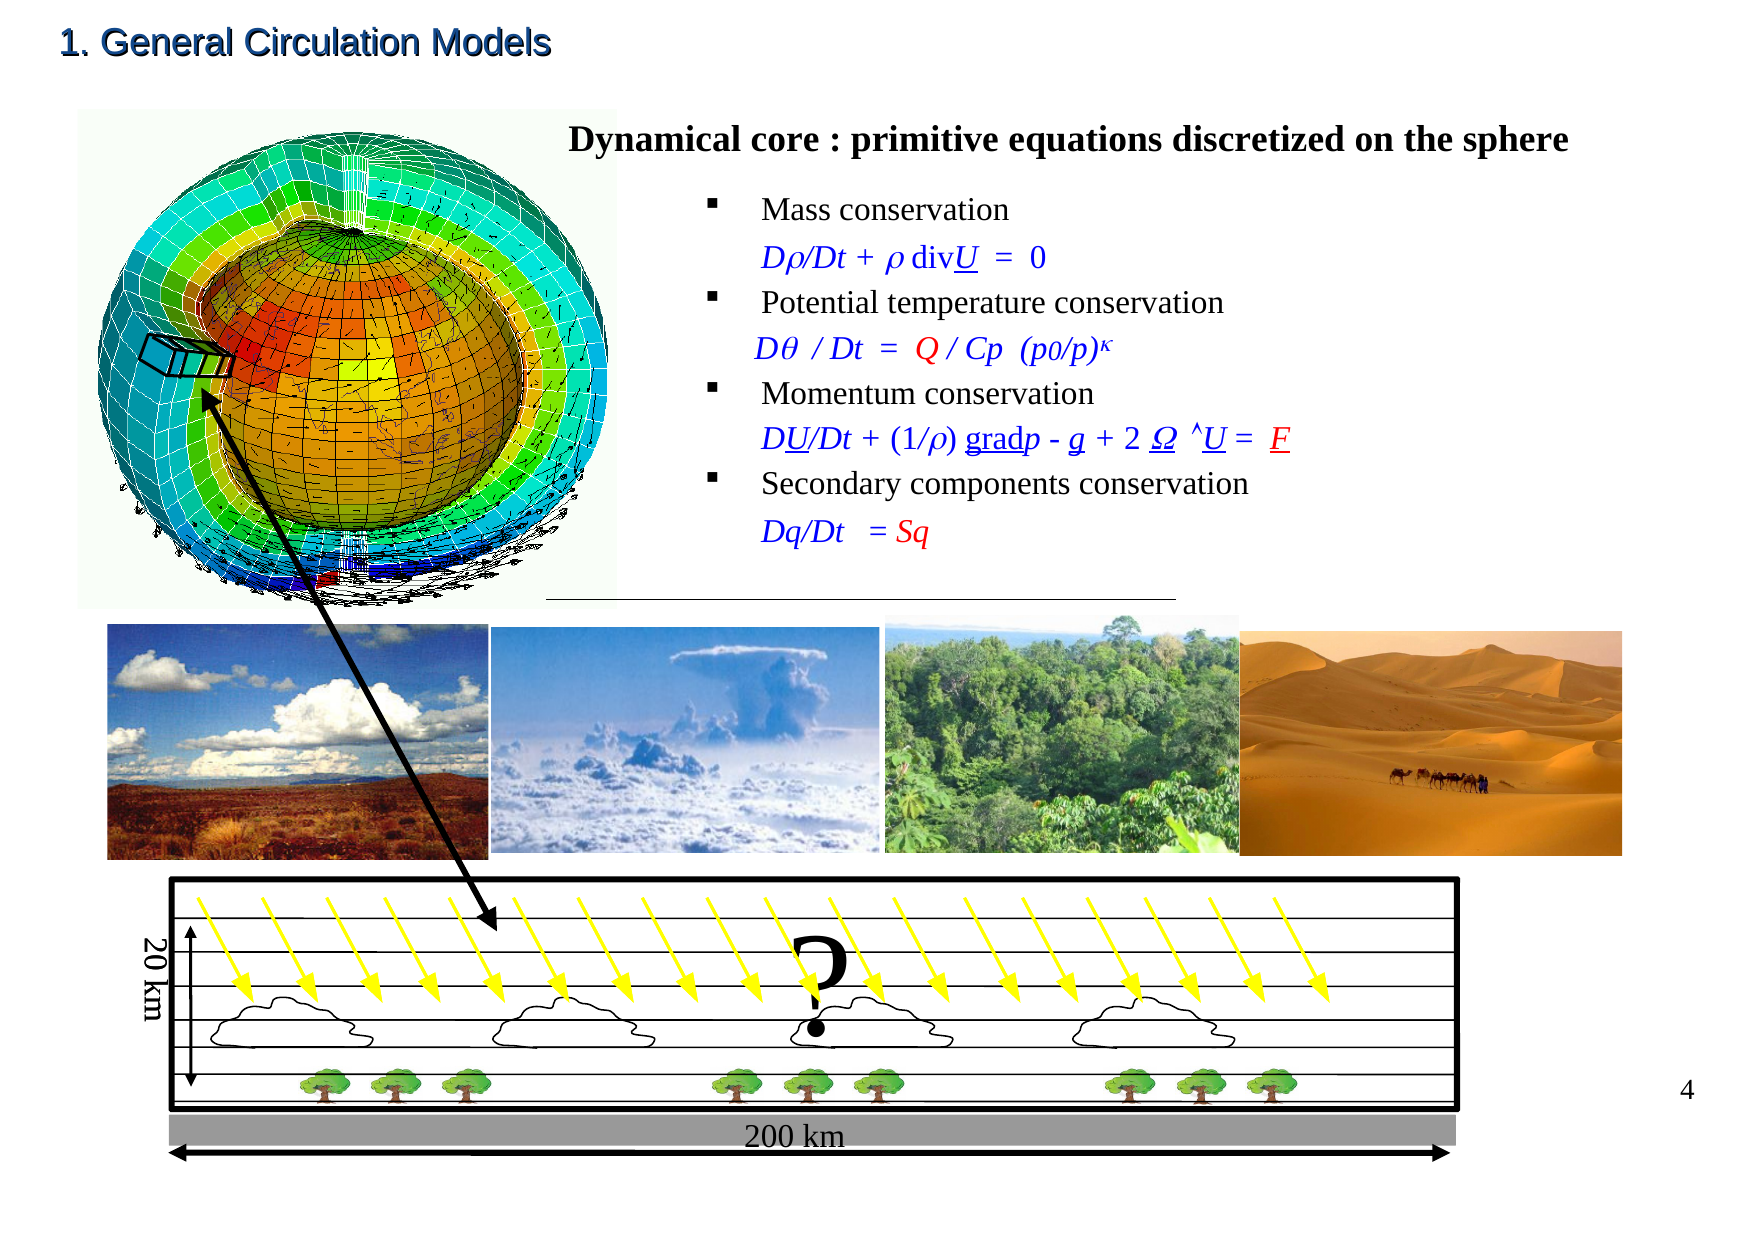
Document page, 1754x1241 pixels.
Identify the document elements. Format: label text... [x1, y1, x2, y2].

text_box 200 km [729, 1109, 897, 1165]
picture [440, 1066, 493, 1073]
picture [369, 1076, 423, 1100]
picture [885, 635, 1623, 856]
list Mass conservation D/Dt +  divU = 0 Potential temperature conservation Dq / Dt = Q / Cp (p0/p)k Momentum conservation DU/Dt + (1/) gradp - g + 2 U = F Secondary components conservation Dq/Dt = Sq [690, 134, 1684, 635]
picture [1103, 1076, 1157, 1100]
picture [852, 1076, 906, 1100]
picture [77, 109, 617, 609]
picture [1245, 1066, 1299, 1073]
picture [298, 1076, 352, 1100]
picture [491, 627, 880, 853]
text_box ? [799, 942, 833, 983]
text_box Dynamical core : primitive equations discretized on the sphere [553, 110, 1597, 171]
text_box 1. General Circulation Models [43, 9, 708, 70]
text_box ? [793, 999, 875, 1046]
picture [1175, 1066, 1228, 1073]
text_box ? [771, 891, 875, 1079]
picture [875, 1066, 906, 1073]
picture [710, 1066, 764, 1073]
picture [298, 1066, 352, 1073]
picture [710, 1076, 764, 1100]
picture [334, 624, 489, 860]
picture [1245, 1076, 1299, 1100]
picture [1103, 1066, 1157, 1073]
text_box [169, 1115, 729, 1145]
picture [782, 1079, 835, 1100]
picture [440, 1076, 493, 1100]
picture [107, 624, 454, 860]
text_box [897, 1115, 1456, 1145]
picture [369, 1066, 423, 1073]
text_box 20 km [111, 923, 183, 1083]
picture [1175, 1076, 1228, 1100]
